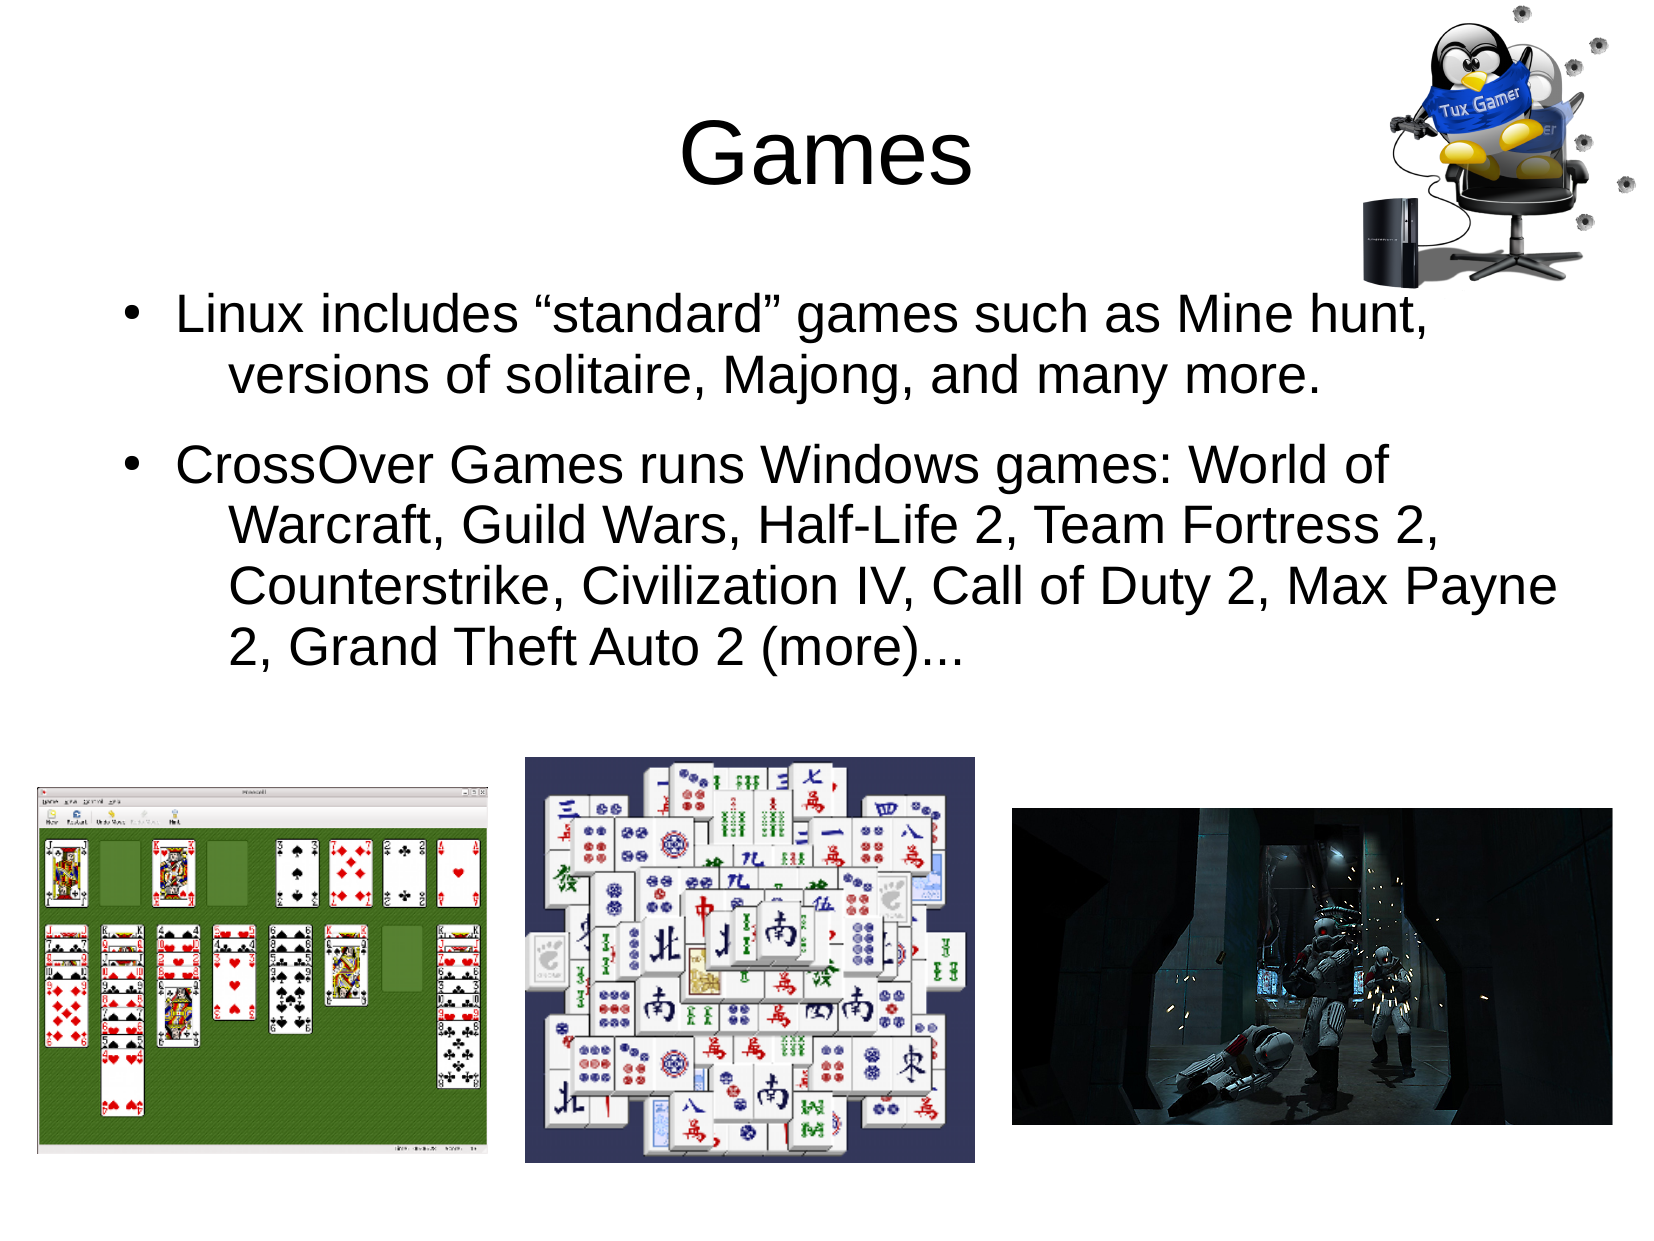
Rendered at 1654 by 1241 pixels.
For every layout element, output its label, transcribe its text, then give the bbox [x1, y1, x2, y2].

picture [37, 787, 488, 1154]
title Games [82, 56, 1350, 250]
list Linux includes “standard” games such as Mine hunt, versions of solitaire, Majong, and many more. CrossOver Games runs Windows games: World of Warcraft, Guild Wars, Half-Life 2, Team Fortress 2, Counterstrike, Civilization IV, Call of Duty 2, Max Payne 2, Grand Theft Auto 2 (more)... [86, 283, 1576, 1088]
picture [1350, 0, 1651, 301]
picture [1012, 808, 1613, 1126]
picture [525, 757, 975, 1163]
